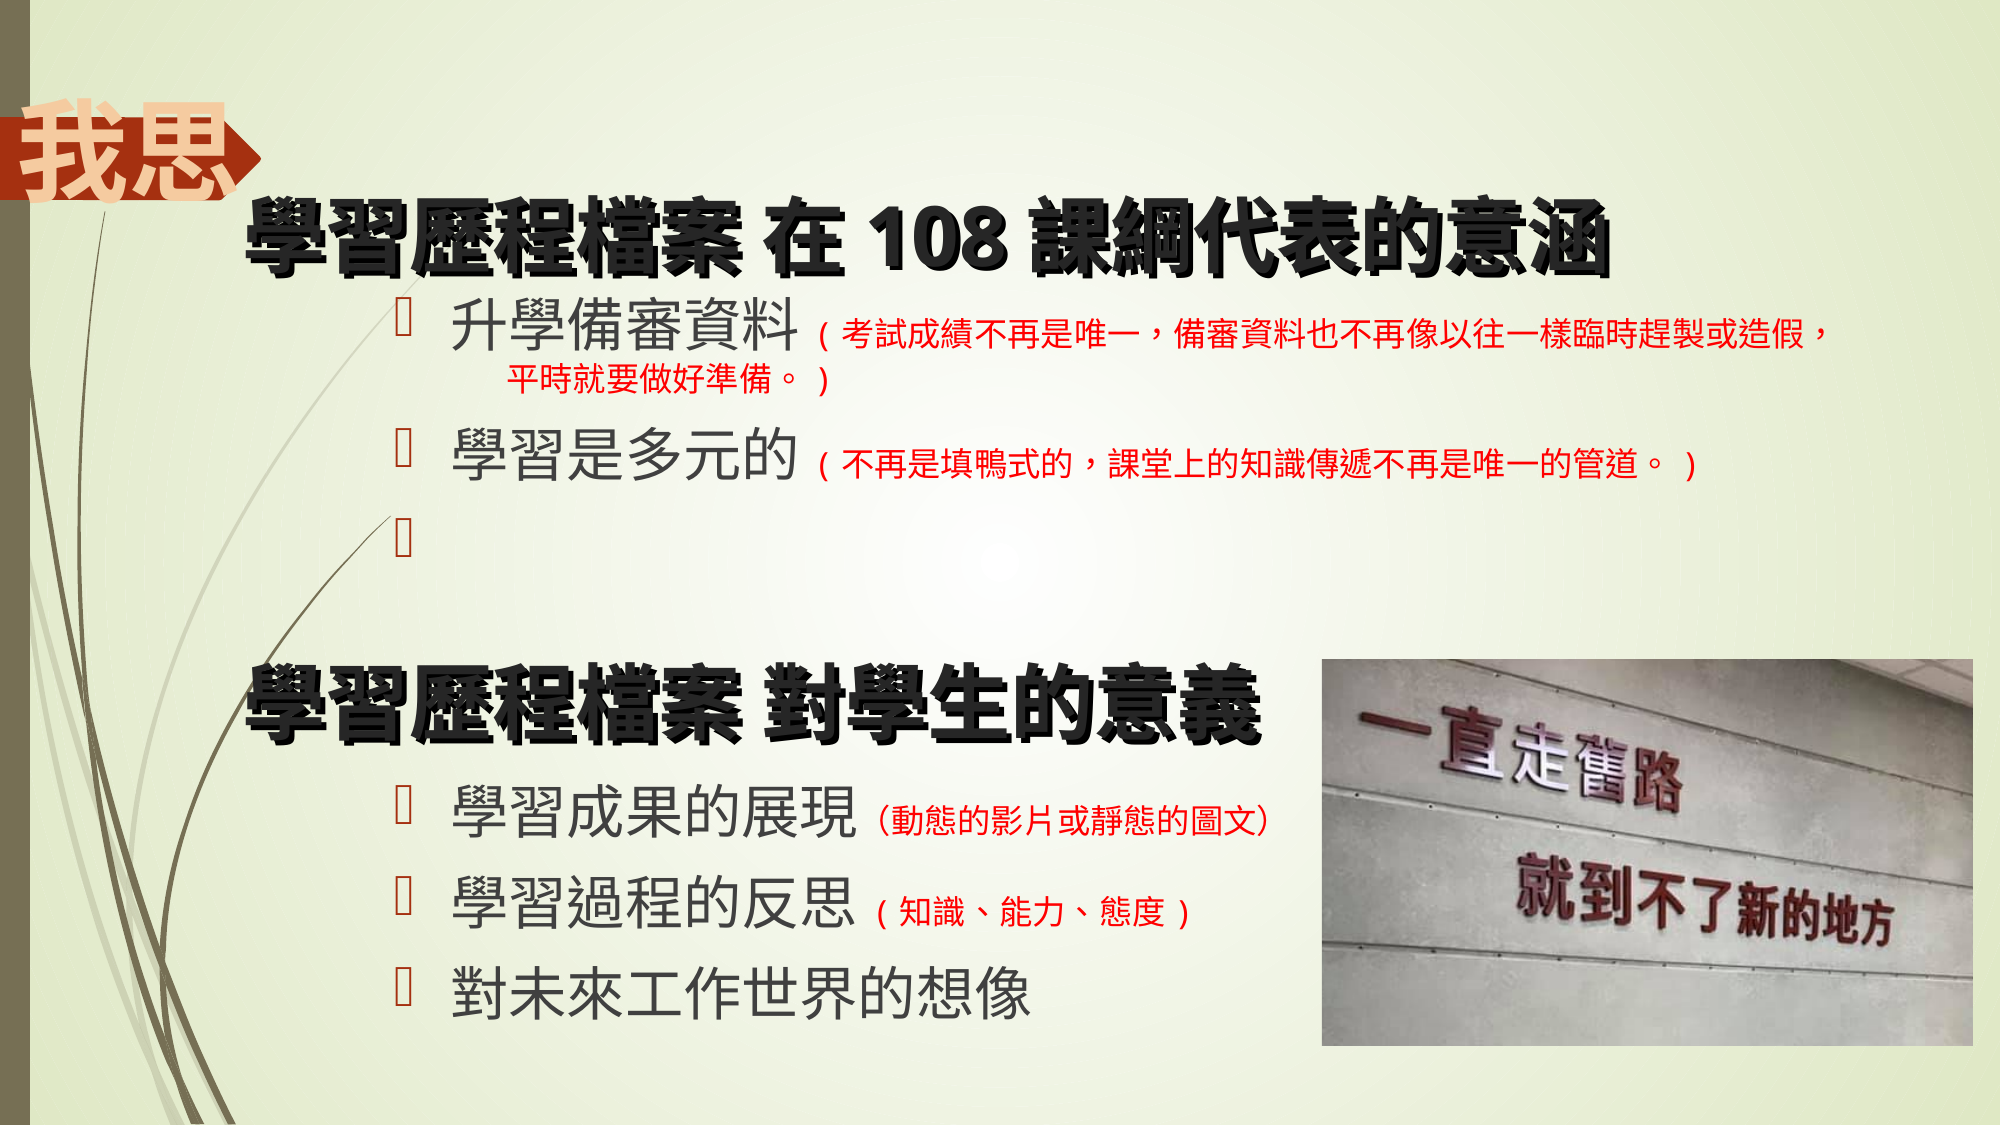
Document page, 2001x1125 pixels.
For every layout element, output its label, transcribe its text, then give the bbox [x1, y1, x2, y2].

text_box 我思 [1, 74, 256, 224]
picture [1321, 659, 1973, 1046]
text_box 學習成果的展現（動態的影片或靜態的圖文） 學習過程的反思(知識、能力、態度) 對未來工作世界的想像 [378, 768, 1842, 1085]
text_box 學習歷程檔案 在108課綱代表的意涵 [227, 175, 1690, 386]
list 升學備審資料(考試成績不再是唯一，備審資料也不再像以往一樣臨時趕製或造假，平時就要做好準備。) 學習是多元的(不再是填鴨式的，課堂上的知識傳遞不再是唯一的管道。) [378, 280, 1842, 598]
title 學習歷程檔案 對學生的意義 [227, 642, 1690, 853]
